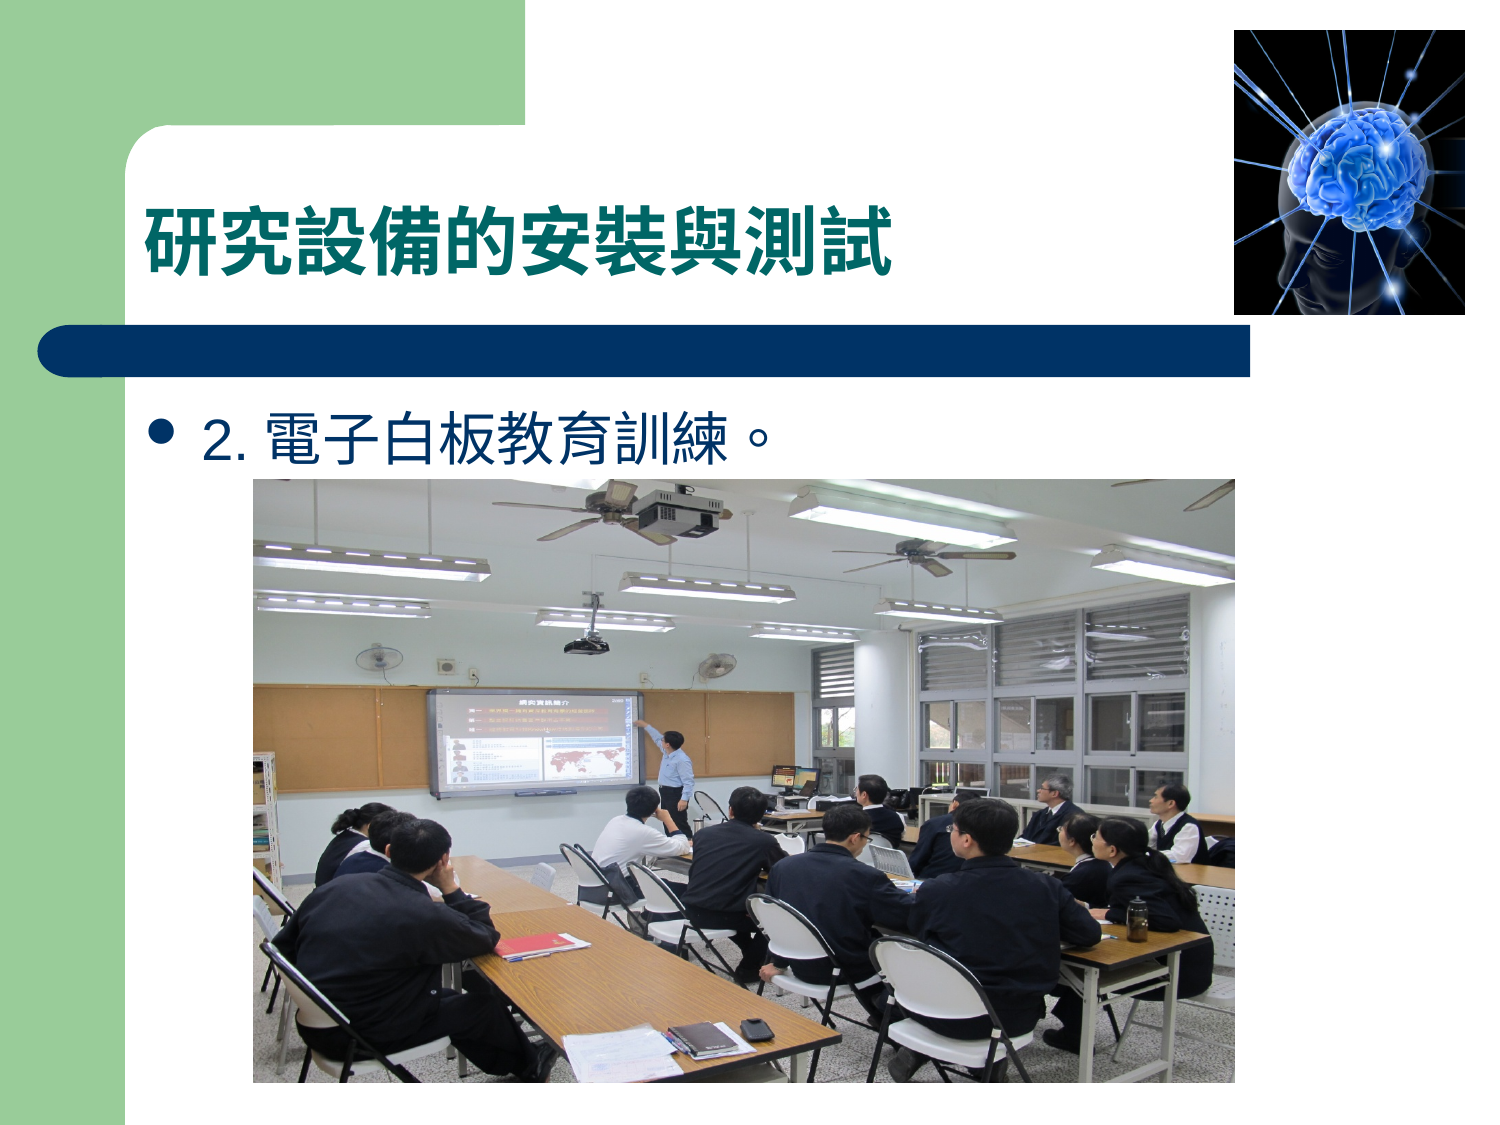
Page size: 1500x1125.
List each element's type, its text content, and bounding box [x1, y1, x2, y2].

list 2.電子白板教育訓練。 [137, 387, 1400, 999]
picture [1234, 30, 1465, 315]
title 研究設備的安裝與測試 [135, 137, 1234, 302]
picture [253, 479, 1235, 1083]
